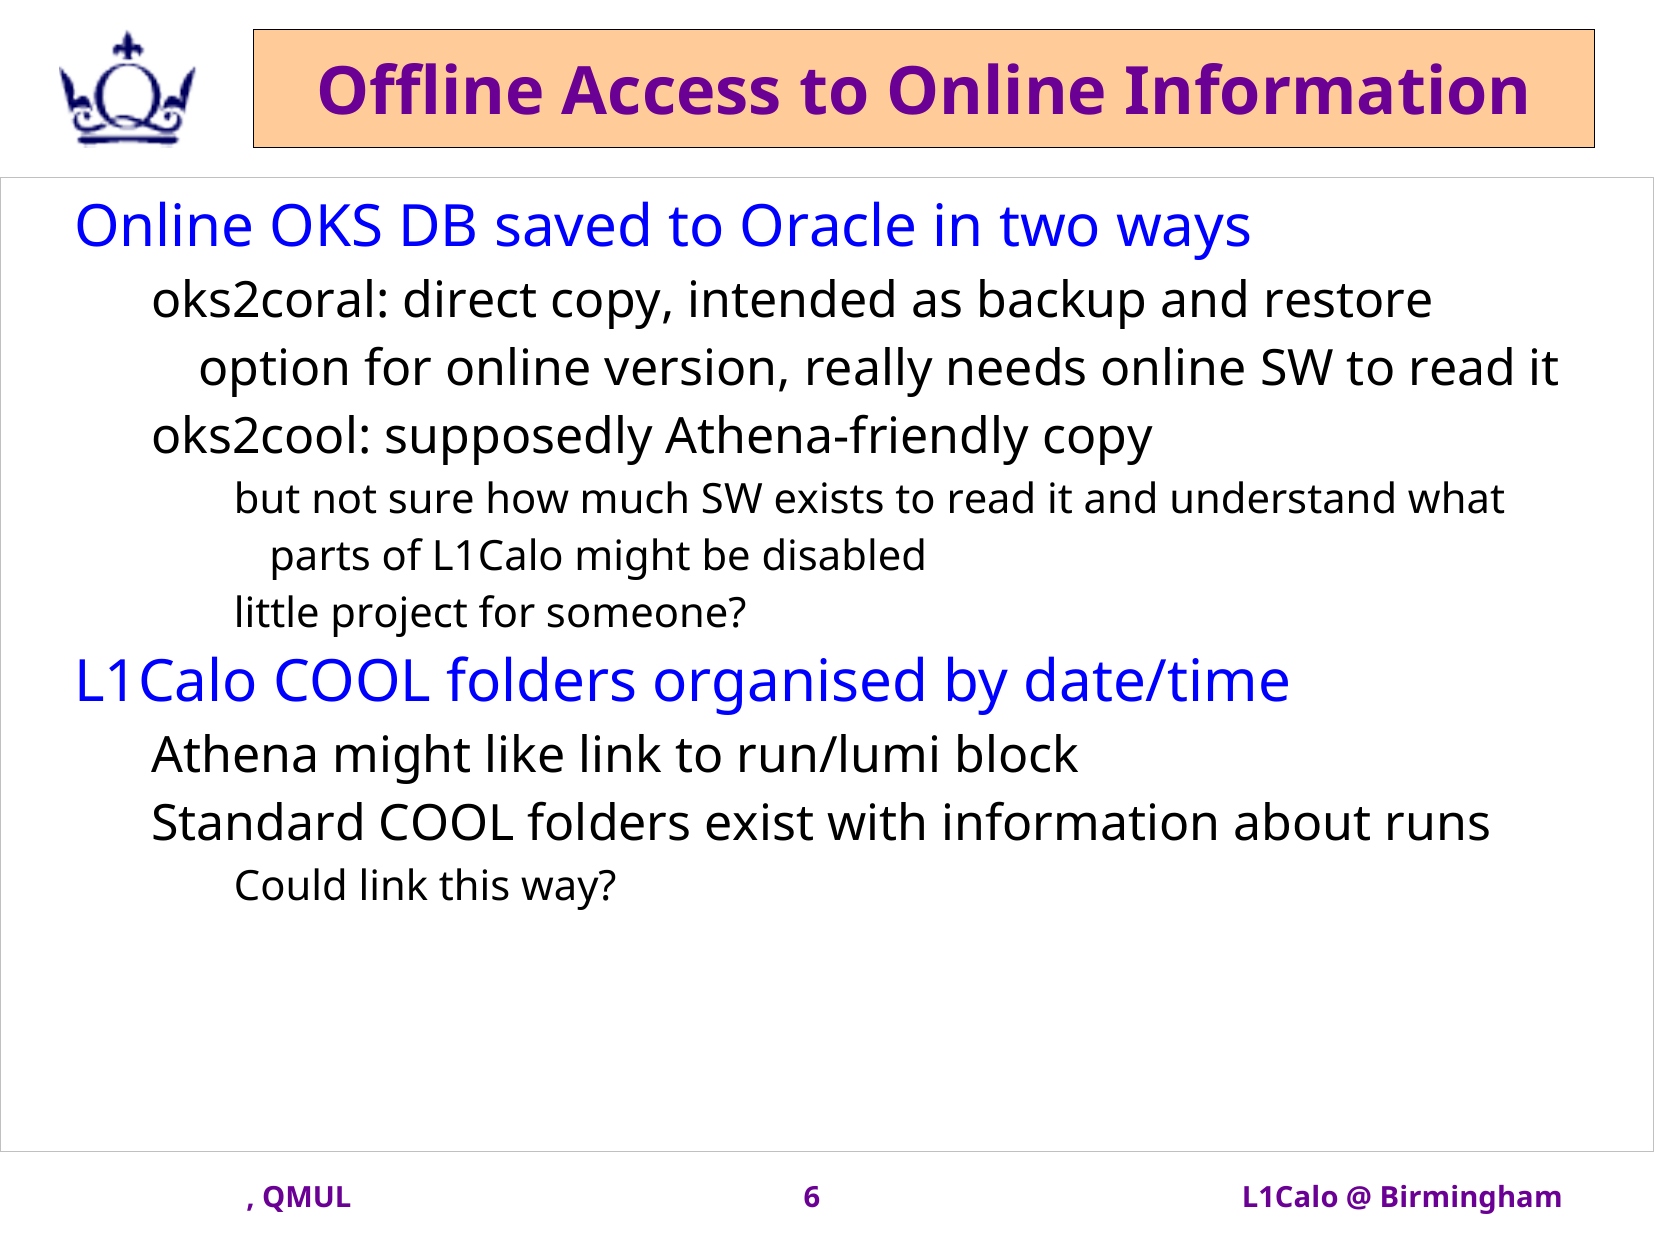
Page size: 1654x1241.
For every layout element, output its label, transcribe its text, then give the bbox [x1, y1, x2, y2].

picture [59, 29, 200, 148]
list Online OKS DB saved to Oracle in two ways oks2coral: direct copy, intended as backup and restore option for online version, really needs online SW to read it oks2cool: supposedly Athena-friendly copy but not sure how much SW exists to read it and understand what parts of L1Calo might be disabled little project for someone? L1Calo COOL folders organised by date/time Athena might like link to run/lumi block Standard COOL folders exist with information about runs Could link this way? [56, 184, 1600, 1105]
title Offline Access to Online Information [253, 29, 1595, 148]
